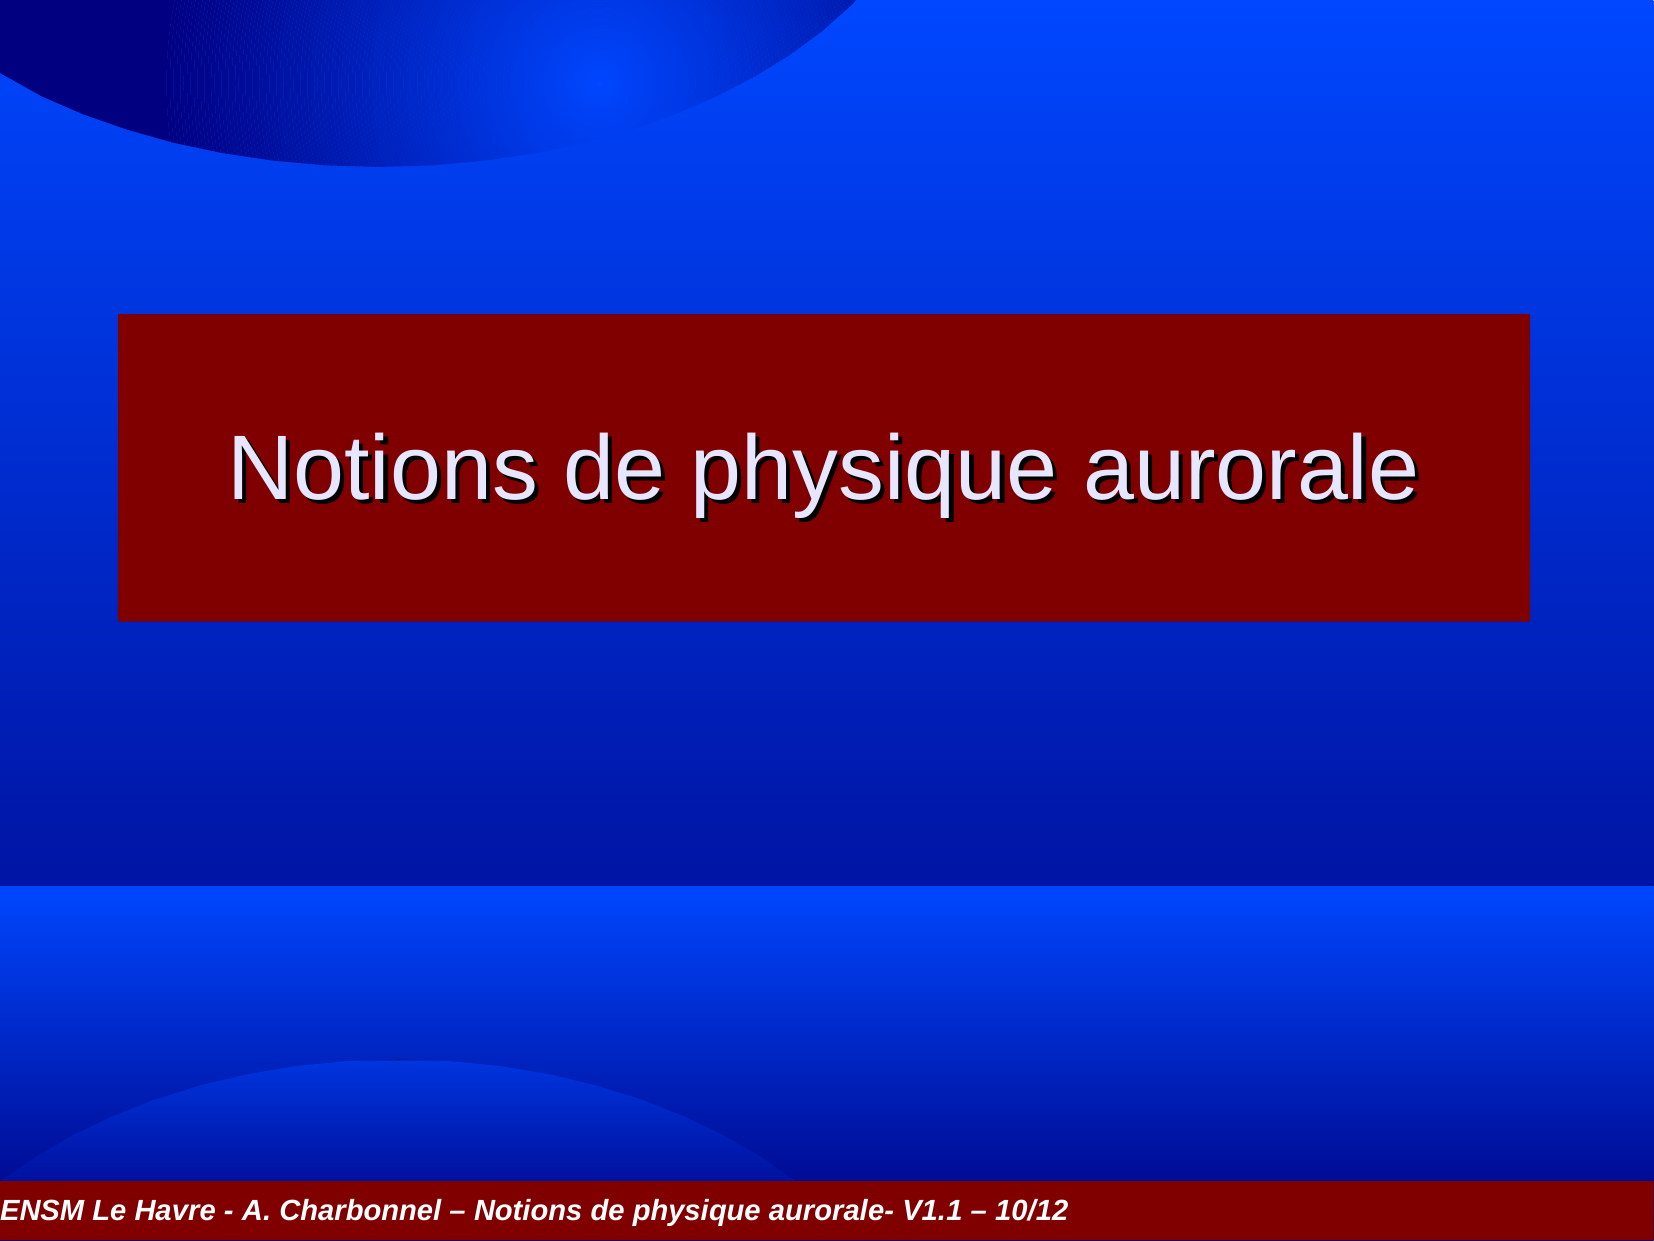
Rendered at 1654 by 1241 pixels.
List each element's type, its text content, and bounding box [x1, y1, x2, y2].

picture [1269, 797, 1625, 1152]
text_box ENSM Le Havre - A. Charbonnel – Notions de physique aurorale- V1.1 – 10/12 [0, 1181, 1654, 1241]
title Notions de physique aurorale [118, 314, 1531, 622]
